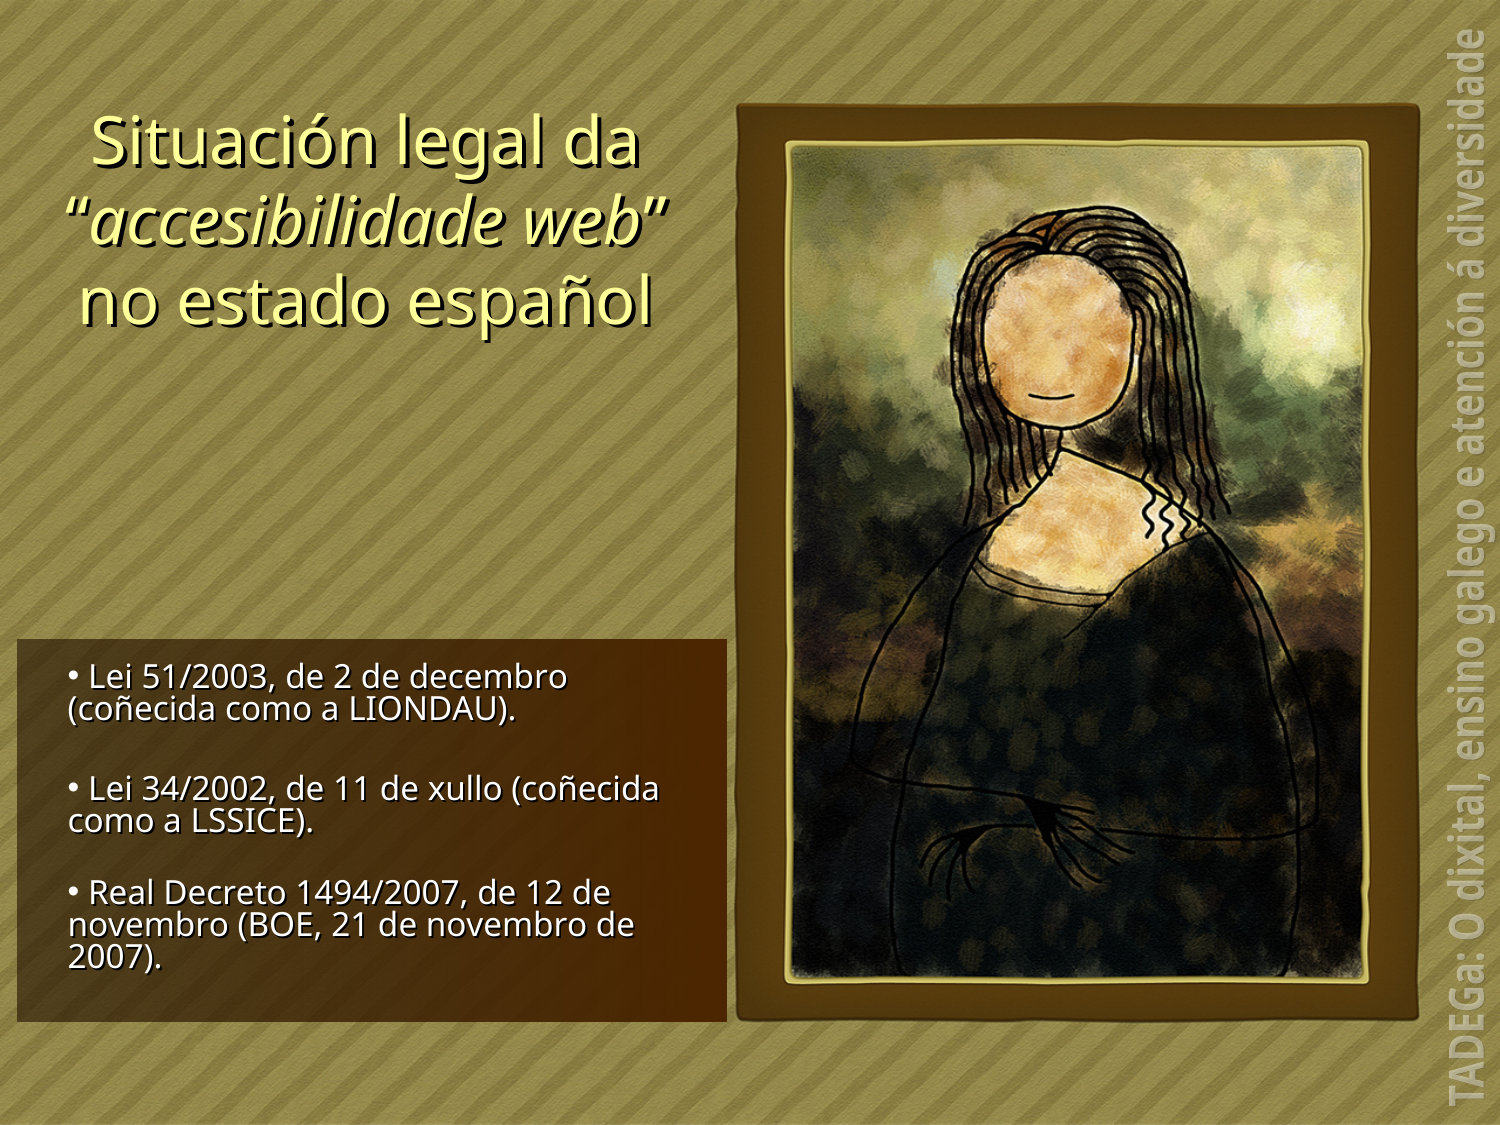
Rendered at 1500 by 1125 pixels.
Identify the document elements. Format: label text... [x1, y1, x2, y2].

title Situación legal da “accesibilidade web” no estado español [17, 14, 715, 421]
text_box [17, 639, 727, 1022]
subtitle Lei 51/2003, de 2 de decembro (coñecida como a LIONDAU). Lei 34/2002, de 11 de xullo (coñecida como a LSSICE). Real Decreto 1494/2007, de 12 de novembro (BOE, 21 de novembro de 2007). [52, 655, 697, 999]
picture [0, 0, 1500, 1125]
